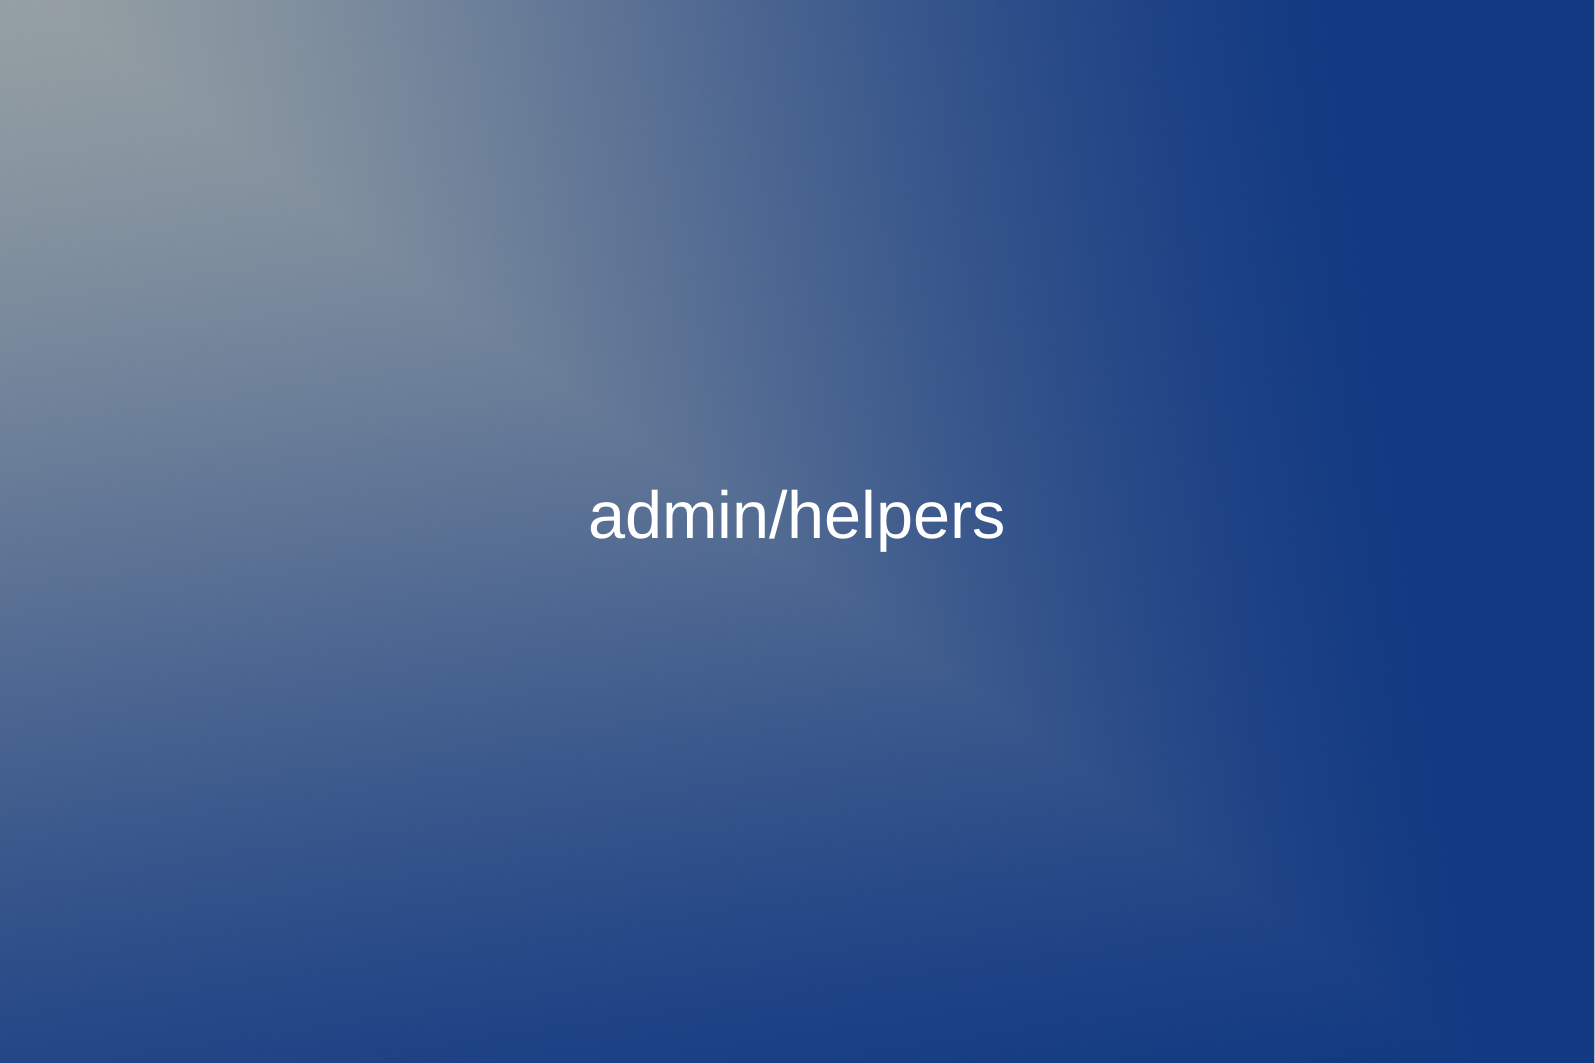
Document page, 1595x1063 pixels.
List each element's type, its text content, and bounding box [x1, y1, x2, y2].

subtitle admin/helpers [79, 42, 1515, 989]
picture [0, 0, 1595, 1063]
